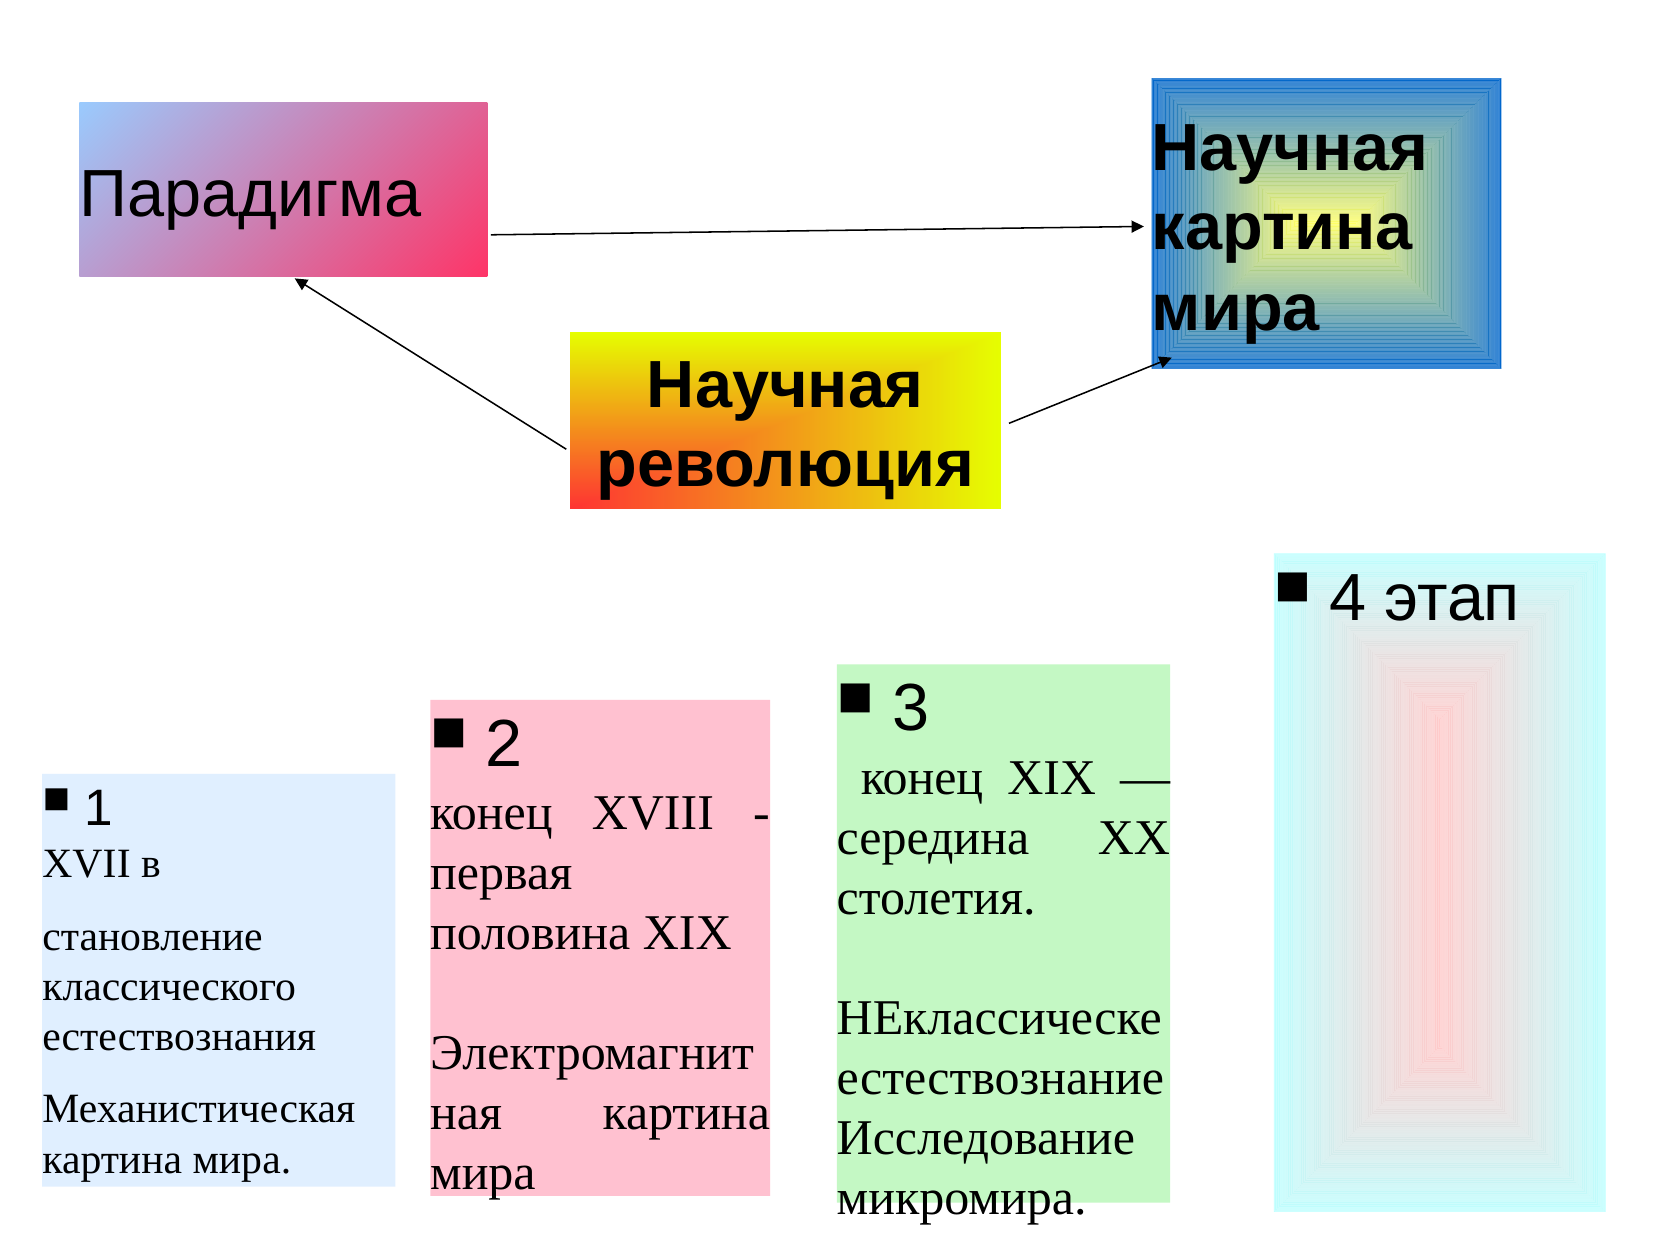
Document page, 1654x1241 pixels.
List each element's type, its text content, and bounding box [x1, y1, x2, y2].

list 4 этап [1273, 553, 1606, 1212]
text_box Научная картина мира [1151, 78, 1502, 369]
text_box 3 конец XIX — середина XX столетия. НЕклассическе естествознание Исследование микромира. [836, 664, 1171, 1203]
text_box 2 конец XVIII - первая половина XIX Электромагнитная картина мира [430, 699, 771, 1196]
title Научная революция [570, 332, 1001, 509]
text_box Парадигма [79, 102, 488, 277]
list 1 XVII в становление классического естествознания Механистическая картина мира. [42, 773, 396, 1187]
